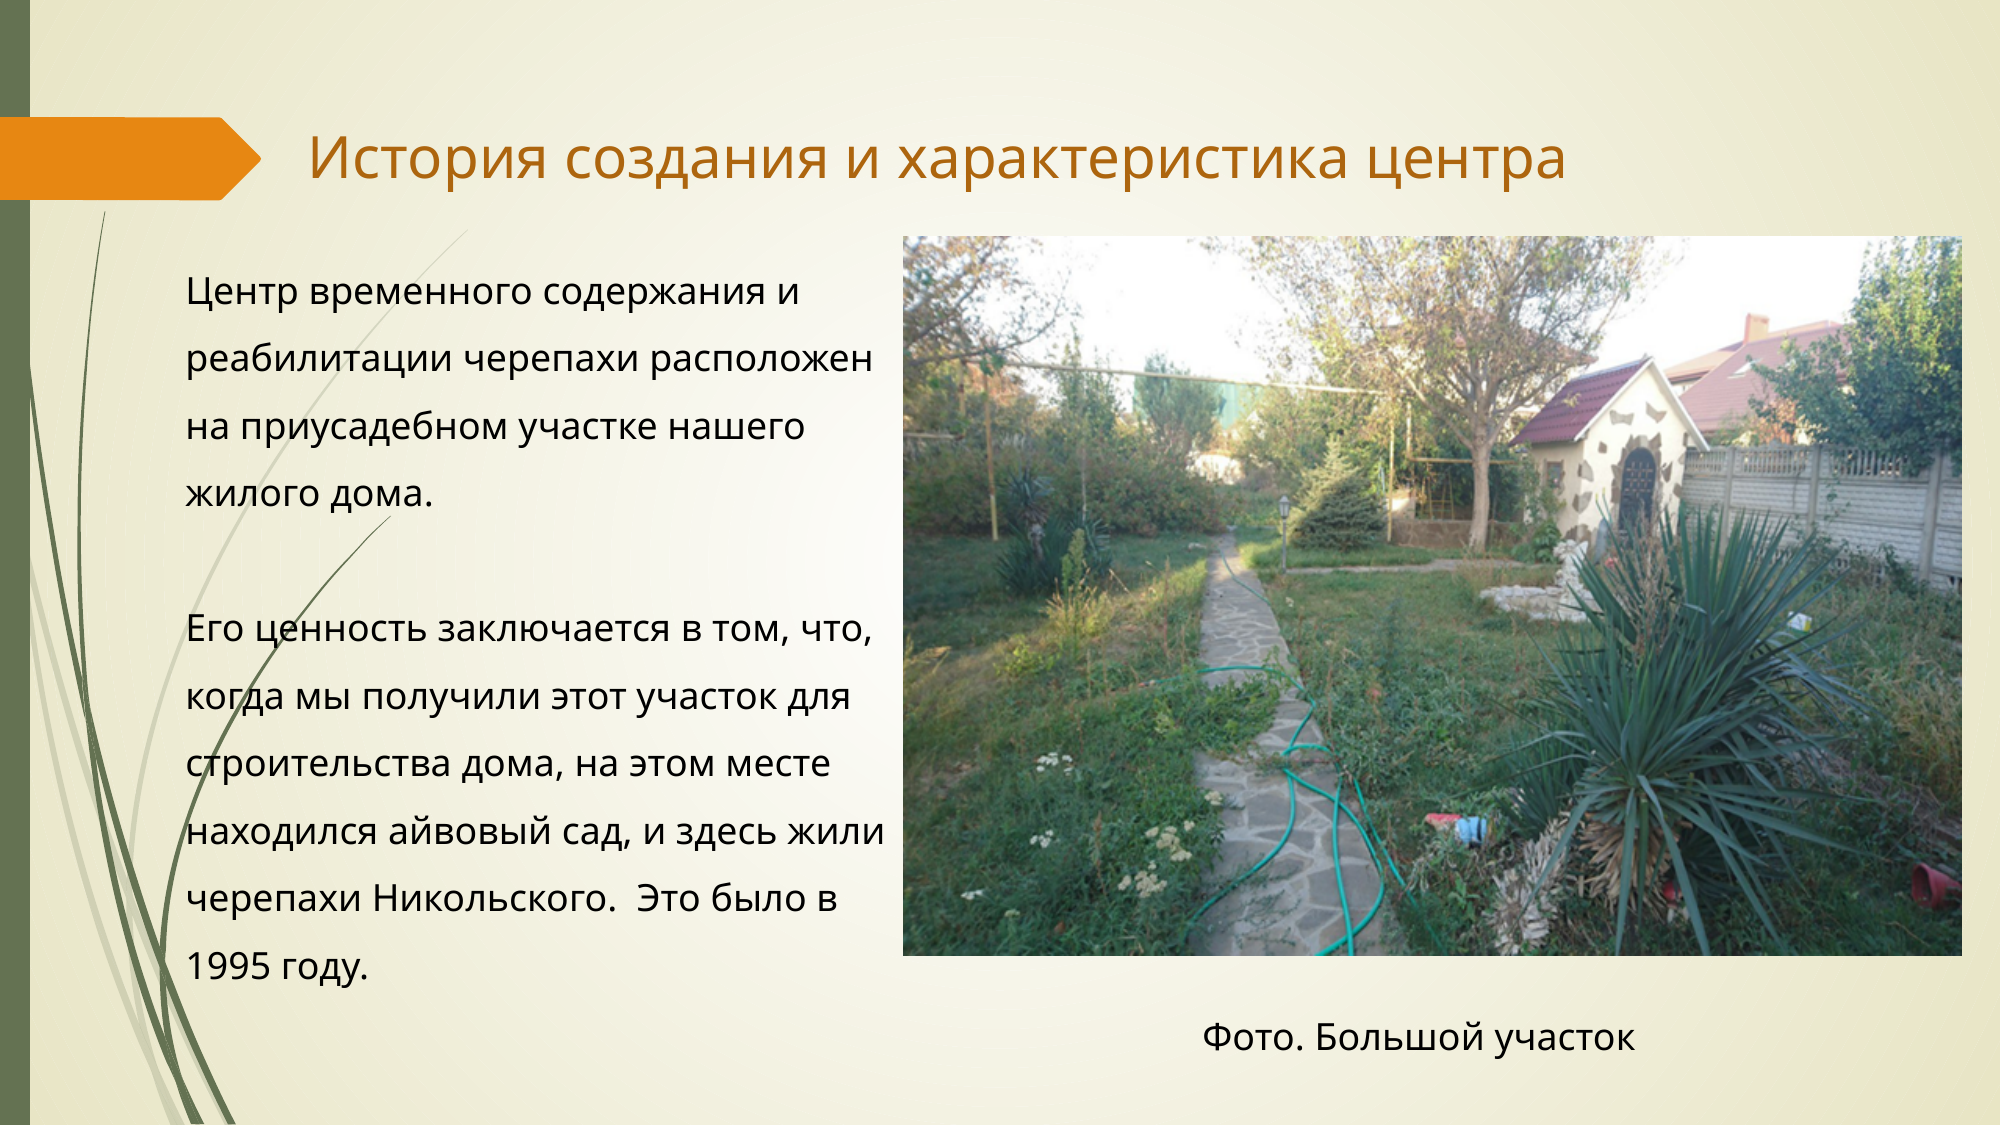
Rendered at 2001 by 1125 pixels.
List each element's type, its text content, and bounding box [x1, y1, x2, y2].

text_box История создания и характеристика центра [293, 113, 1778, 198]
text_box Центр временного содержания и реабилитации черепахи расположен на приусадебном участке нашего жилого дома. Его ценность заключается в том, что, когда мы получили этот участок для строительства дома, на этом месте находился айвовый сад, и здесь жили черепахи Никольского. Это было в 1995 году. [170, 237, 904, 994]
text_box Фото. Большой участок [1149, 1003, 1690, 1070]
picture [903, 236, 1962, 956]
